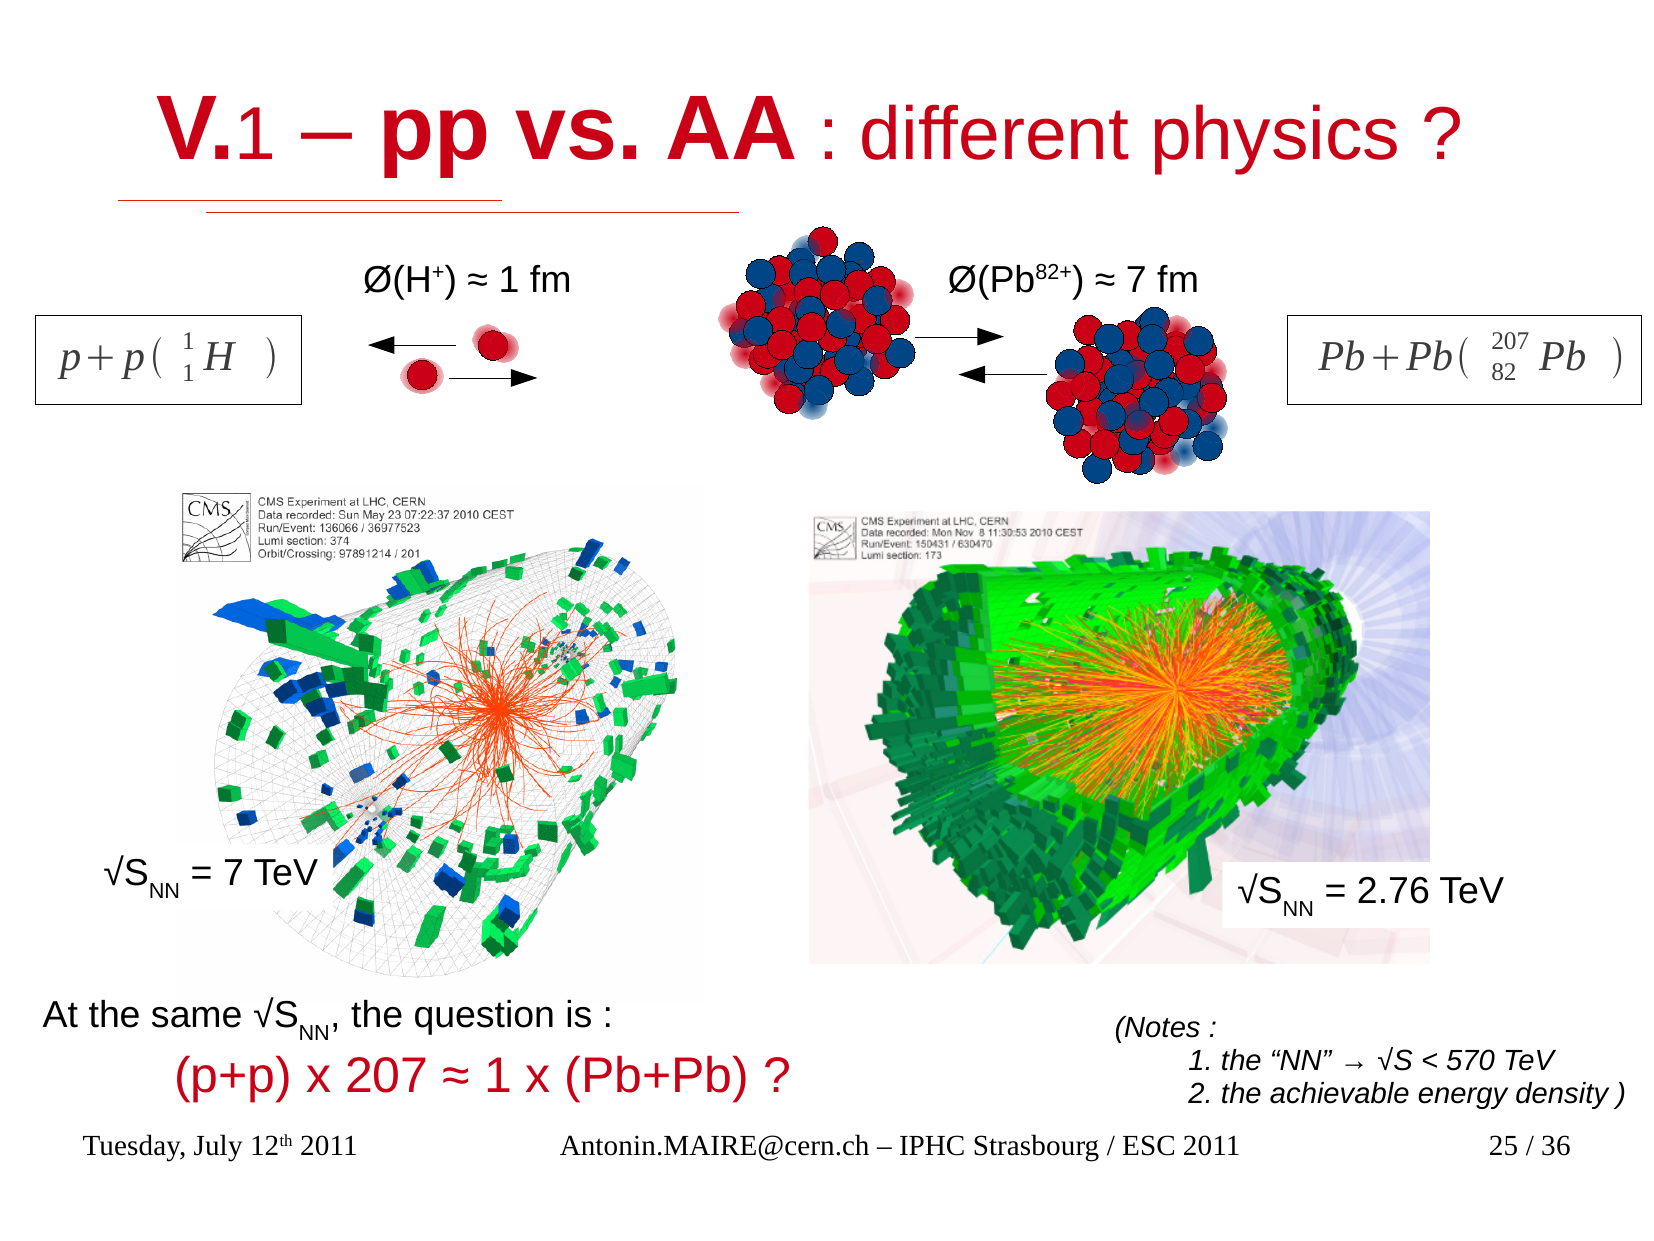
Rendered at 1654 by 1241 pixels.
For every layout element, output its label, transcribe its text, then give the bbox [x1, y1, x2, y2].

text_box At the same √SNN, the question is : [27, 986, 629, 1053]
text_box [1046, 308, 1228, 484]
text_box (Notes : 1. the “NN” → √S < 570 TeV 2. the achievable energy density ) [1099, 1003, 1643, 1118]
text_box Ø(Pb82+) ≈ 7 fm [933, 250, 1214, 308]
text_box √SNN = 7 TeV [88, 844, 334, 911]
text_box [718, 226, 916, 420]
text_box [472, 324, 519, 363]
chart [41, 327, 288, 387]
text_box Ø(H+) ≈ 1 fm [348, 250, 587, 308]
picture [800, 495, 1430, 999]
chart [1305, 327, 1633, 387]
text_box (p+p) x 207 ≈ 1 x (Pb+Pb) ? [159, 1039, 807, 1110]
picture [175, 486, 703, 1004]
title V.1 – pp vs. AA : different physics ? [82, 49, 1625, 207]
text_box [400, 358, 444, 394]
text_box √SNN = 2.76 TeV [1222, 862, 1520, 928]
